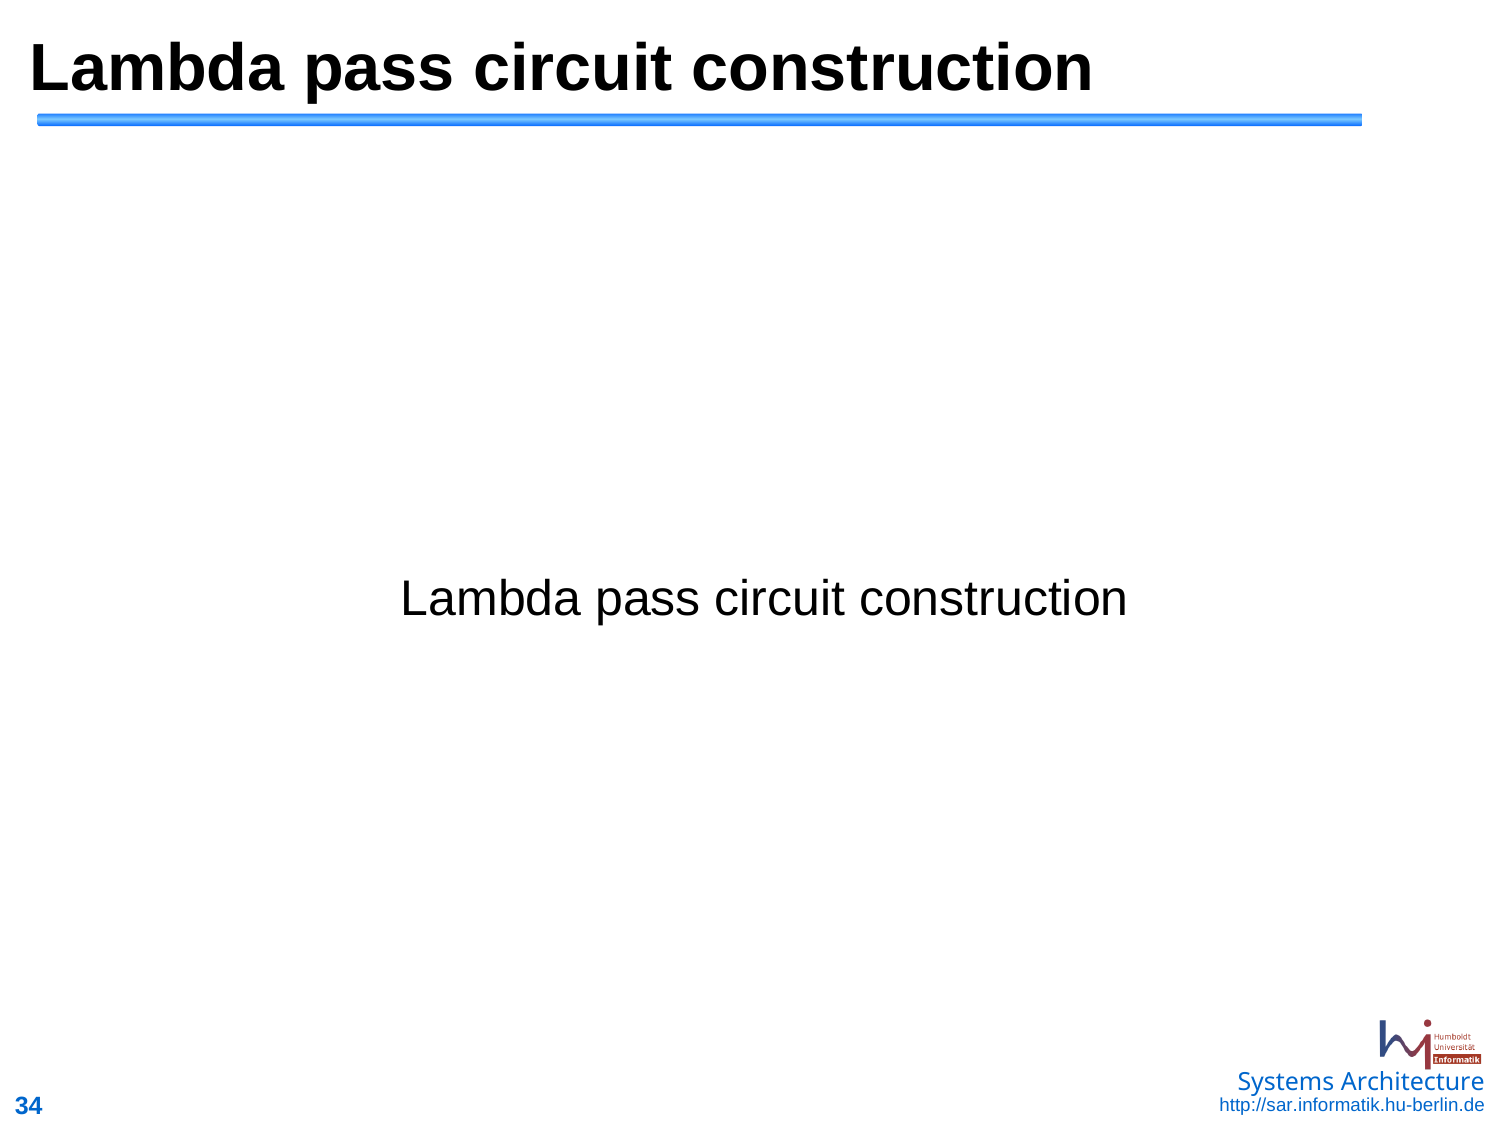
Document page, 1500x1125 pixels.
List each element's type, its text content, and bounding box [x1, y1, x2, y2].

picture [1376, 1052, 1483, 1071]
subtitle Lambda pass circuit construction [29, 144, 1500, 1052]
title Lambda pass circuit construction [29, 19, 1500, 115]
